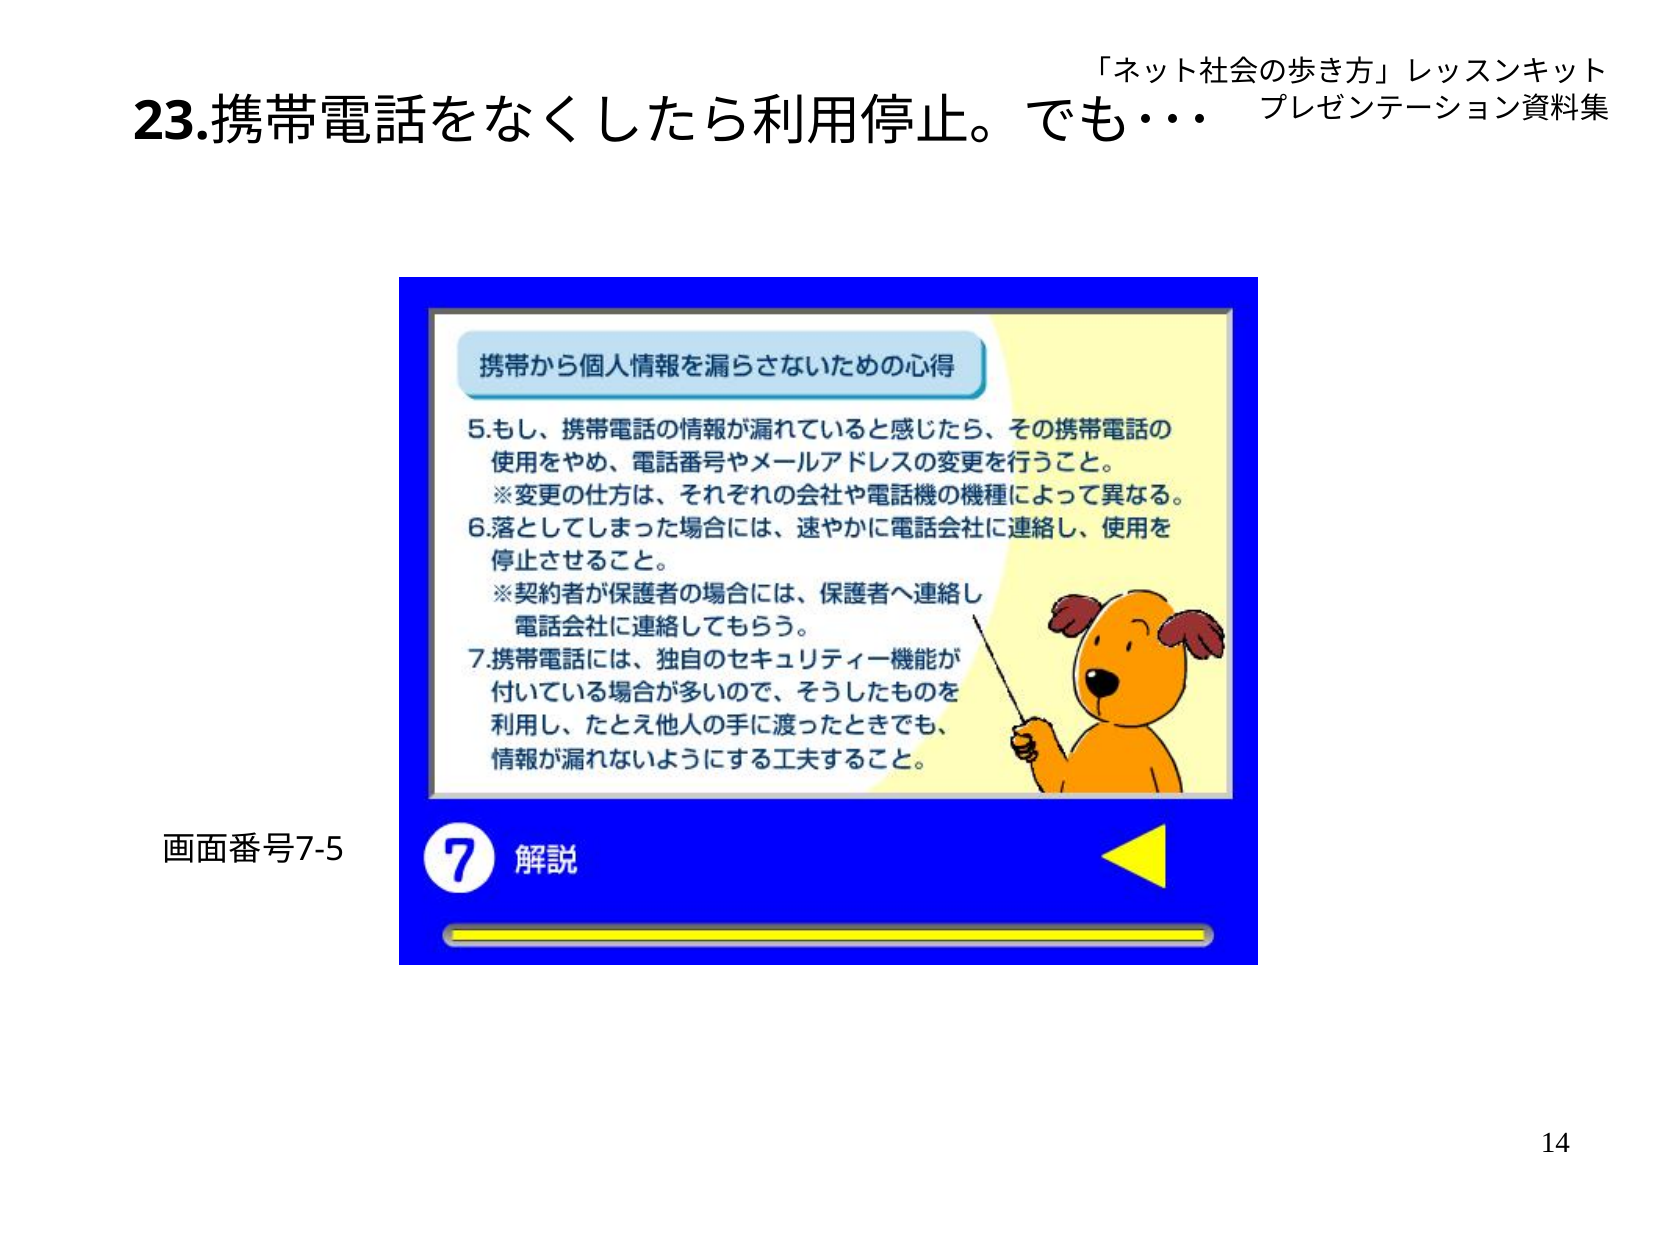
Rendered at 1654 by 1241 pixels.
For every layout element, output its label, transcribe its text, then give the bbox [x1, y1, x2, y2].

text_box 23.携帯電話をなくしたら利用停止。でも･･･ [118, 88, 1270, 158]
text_box 画面番号7-5 [147, 826, 384, 875]
text_box 「ネット社会の歩き方」レッスンキット プレゼンテーション資料集 [1062, 44, 1625, 134]
picture [399, 277, 1258, 965]
